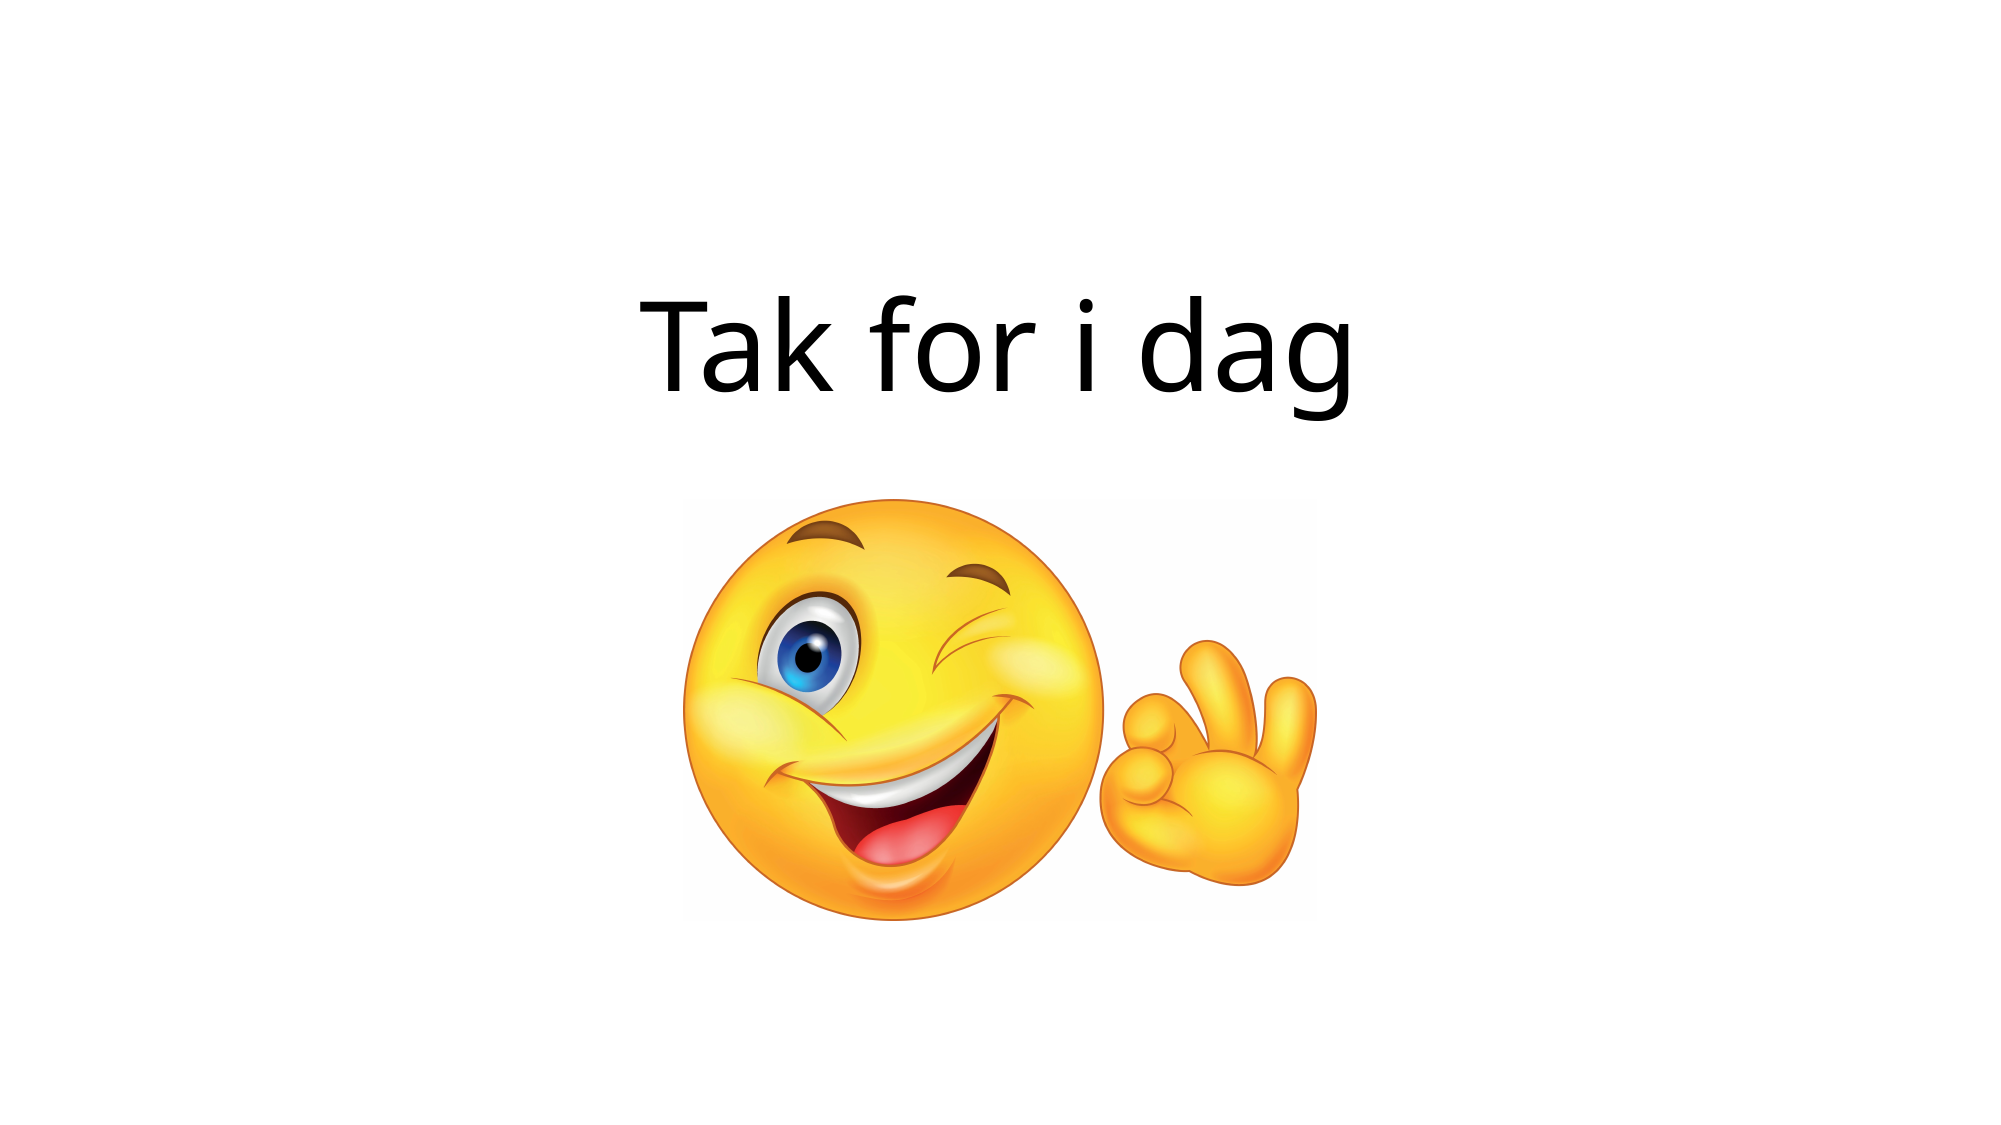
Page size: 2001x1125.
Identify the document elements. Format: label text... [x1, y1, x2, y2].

title Tak for i dag [249, 184, 1750, 576]
picture [683, 499, 1317, 921]
